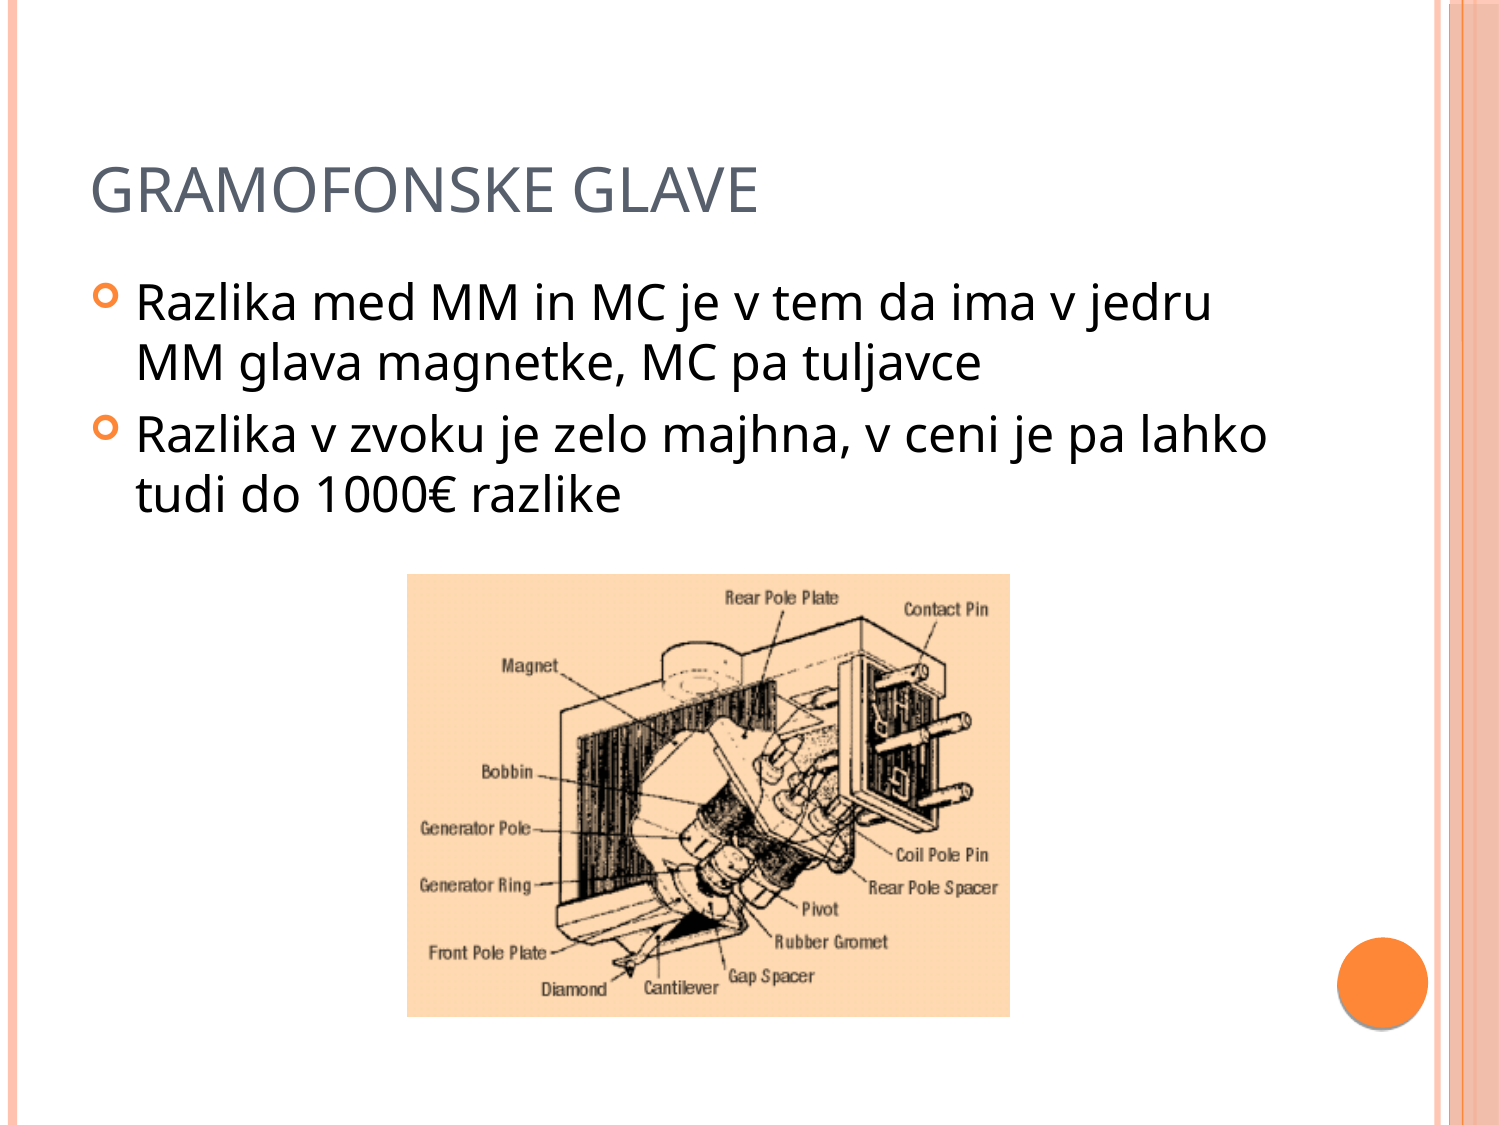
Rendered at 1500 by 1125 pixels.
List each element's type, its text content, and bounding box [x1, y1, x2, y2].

title Gramofonske glave [75, 45, 1300, 233]
picture [407, 574, 1010, 1017]
list Razlika med MM in MC je v tem da ima v jedru MM glava magnetke, MC pa tuljavce Razlika v zvoku je zelo majhna, v ceni je pa lahko tudi do 1000€ razlike [75, 262, 1300, 1062]
